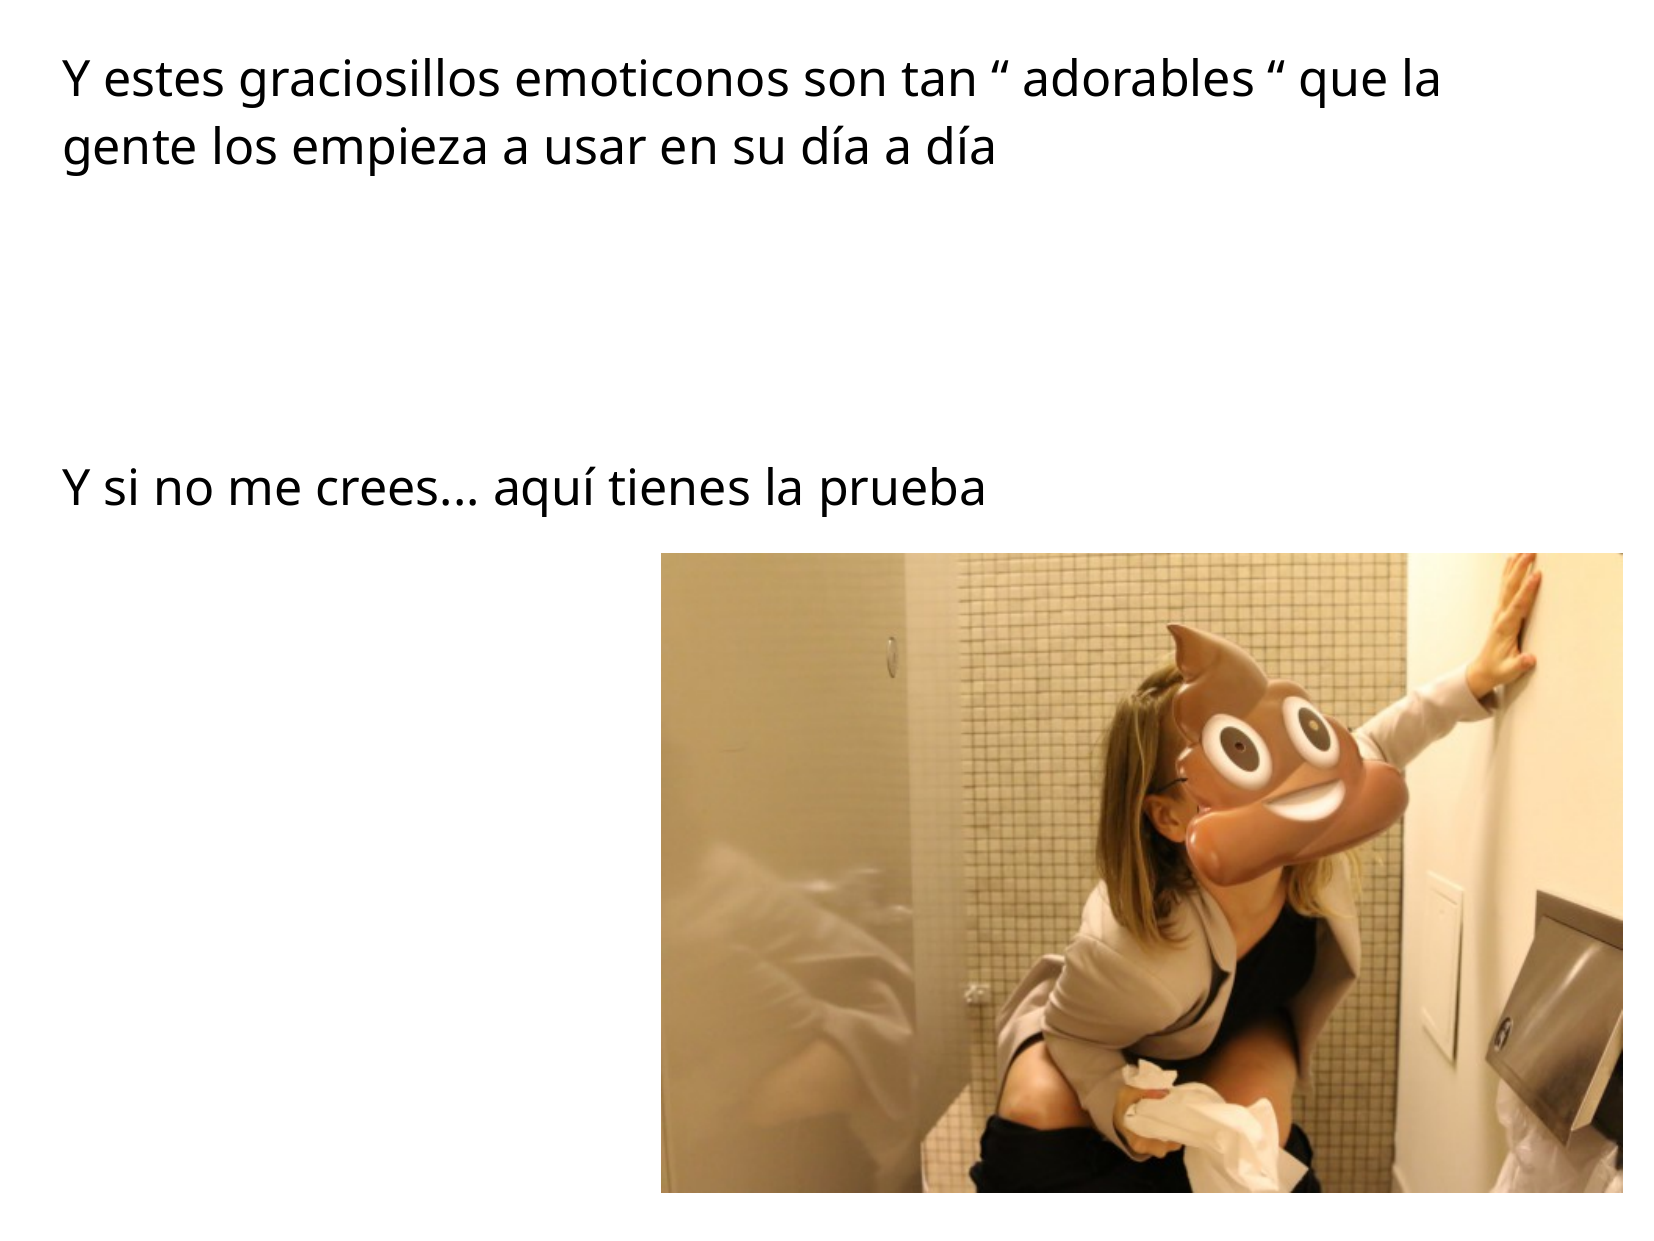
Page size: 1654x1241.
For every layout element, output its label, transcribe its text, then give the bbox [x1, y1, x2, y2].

picture [661, 553, 1623, 1193]
text_box Y estes graciosillos emoticonos son tan “ adorables “ que la gente los empieza a usar en su día a día Y si no me crees... aquí tienes la prueba [47, 35, 1595, 519]
